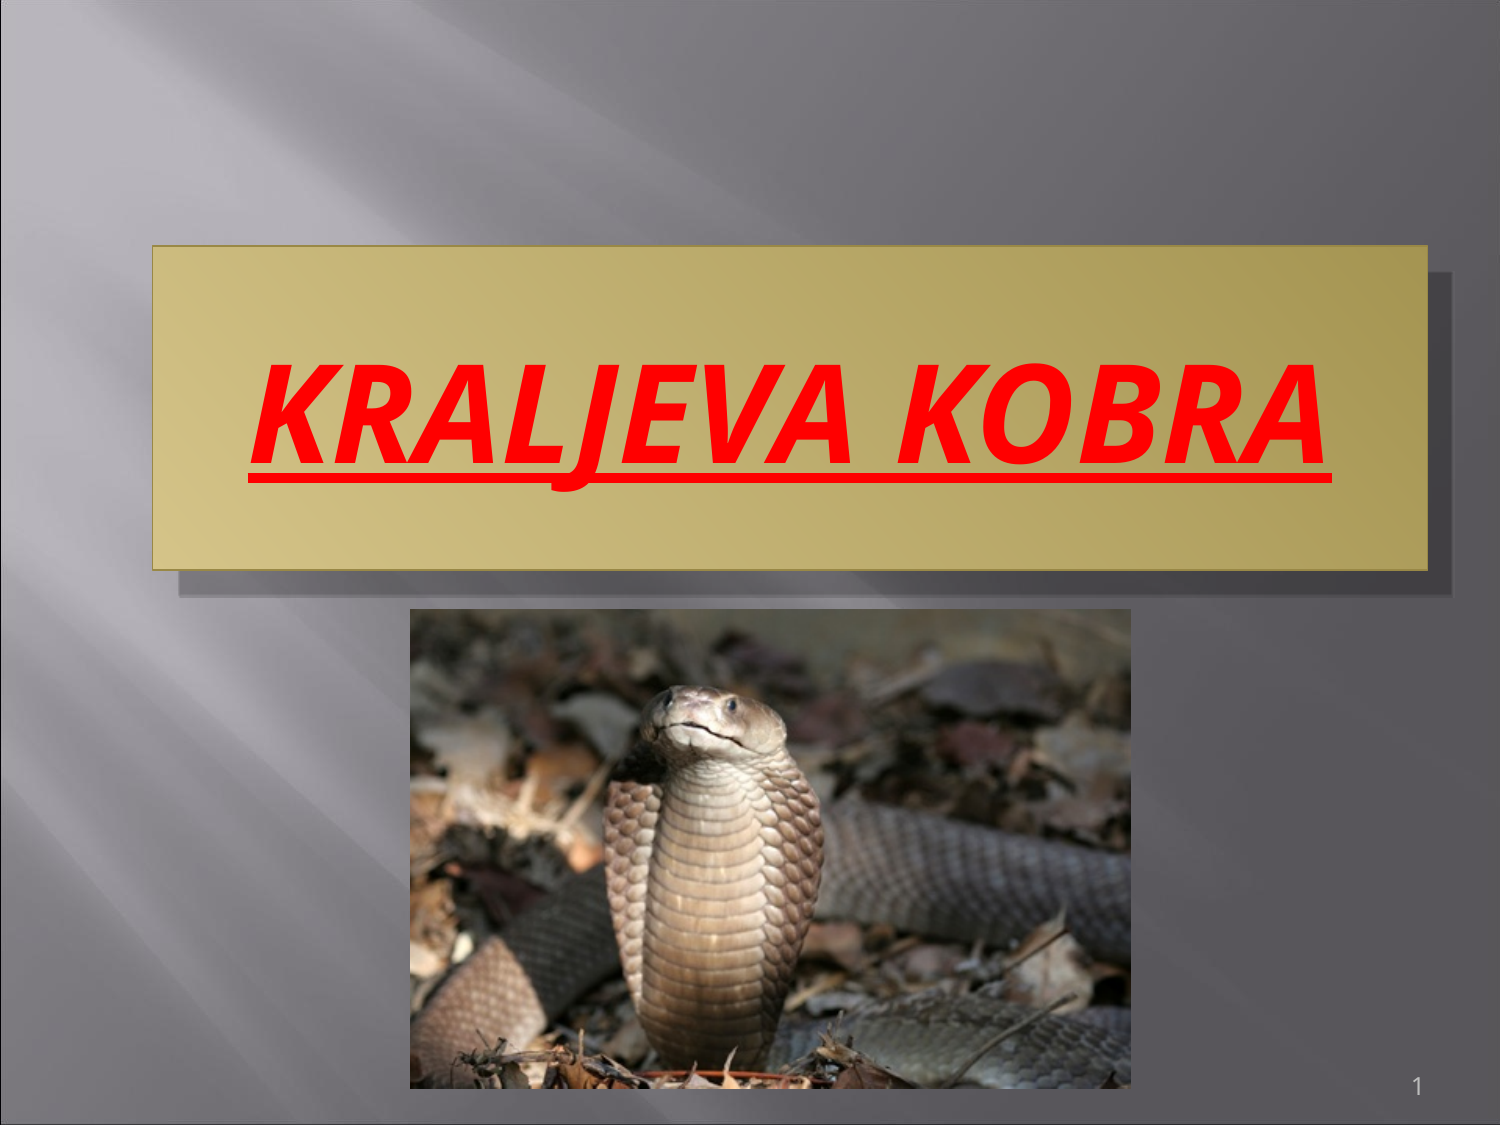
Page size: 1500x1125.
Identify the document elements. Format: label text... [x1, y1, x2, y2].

picture [0, 0, 1500, 1125]
title KRALJEVA KOBRA [152, 246, 1428, 571]
slide_number <number> [1299, 1052, 1425, 1113]
